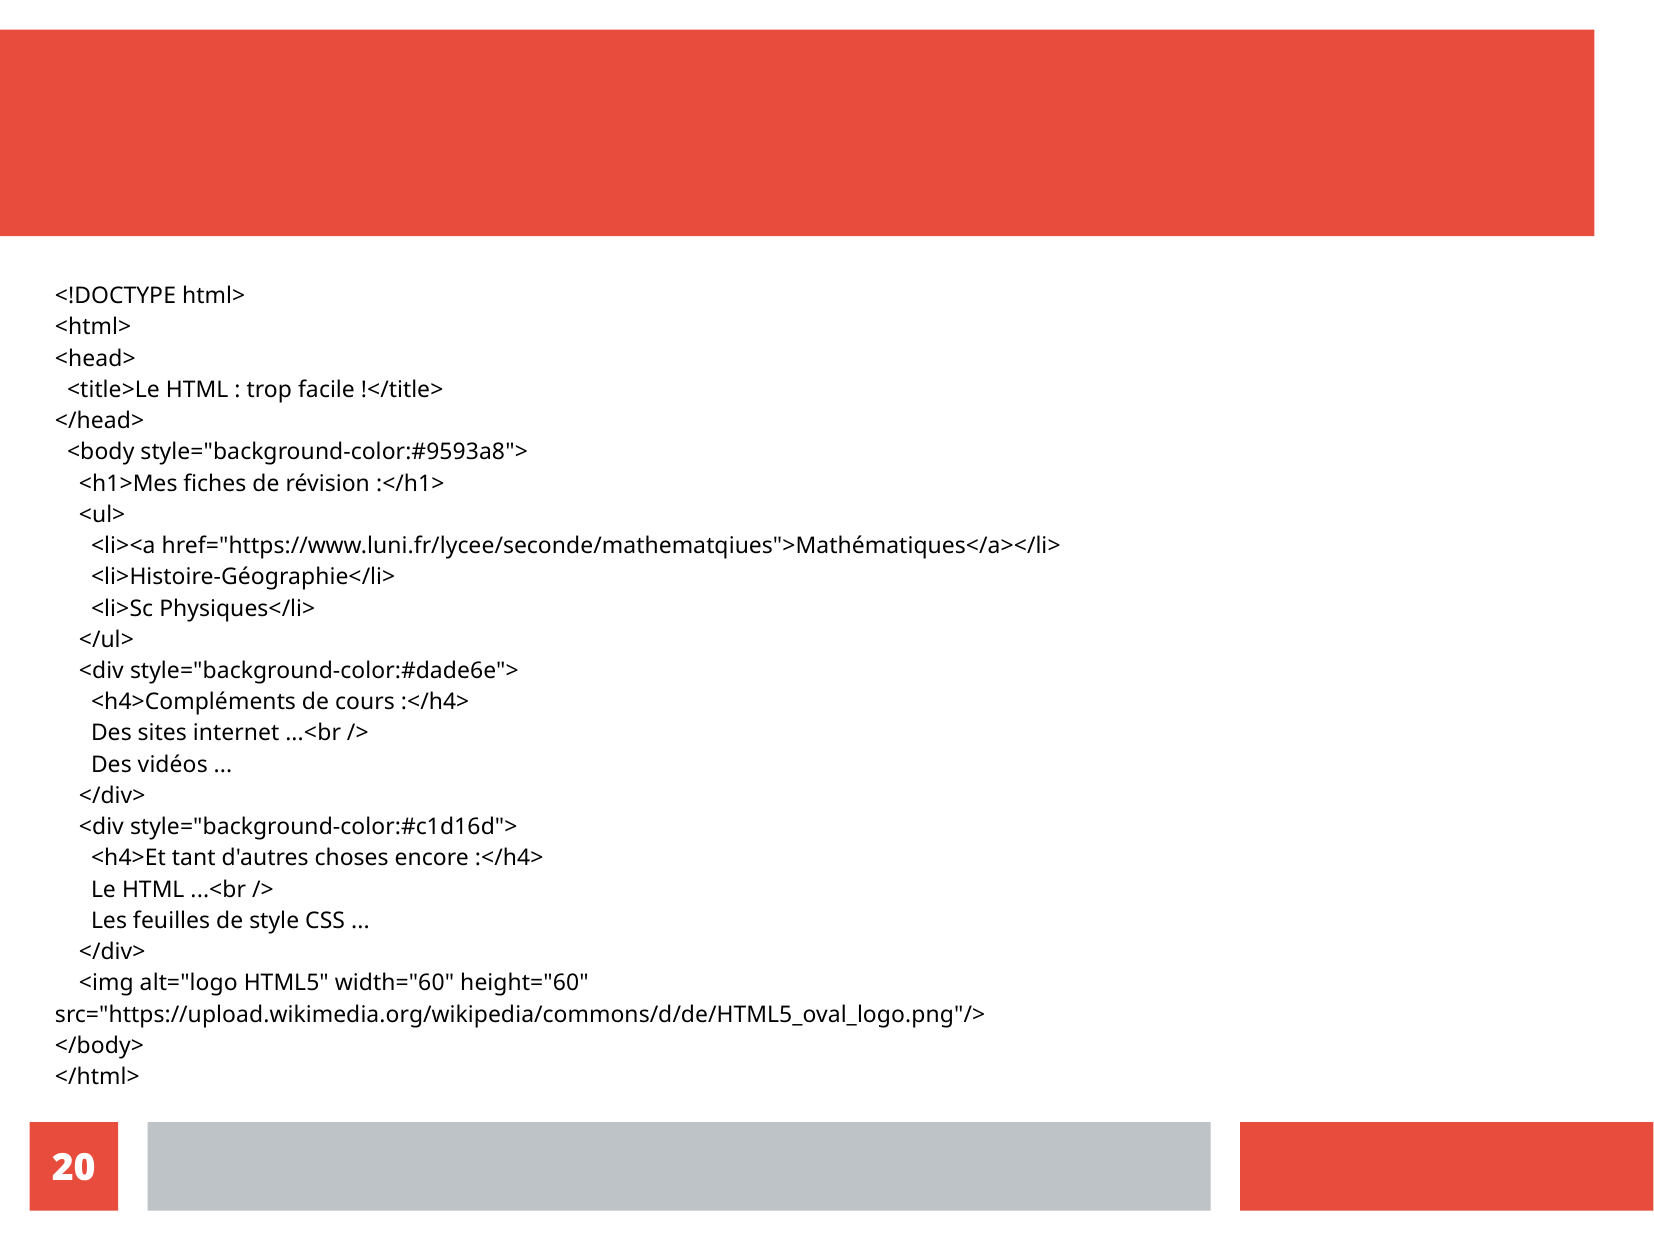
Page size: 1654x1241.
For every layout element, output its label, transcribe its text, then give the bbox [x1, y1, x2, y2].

text_box <!DOCTYPE html> <html> <head> <title>Le HTML : trop facile !</title> </head> <body style="background-color:#9593a8"> <h1>Mes fiches de révision :</h1> <ul> <li><a href="https://www.luni.fr/lycee/seconde/mathematqiues">Mathématiques</a></li> <li>Histoire-Géographie</li> <li>Sc Physiques</li> </ul> <div style="background-color:#dade6e"> <h4>Compléments de cours :</h4> Des sites internet ...<br /> Des vidéos ... </div> <div style="background-color:#c1d16d"> <h4>Et tant d'autres choses encore :</h4> Le HTML ...<br /> Les feuilles de style CSS ... </div> <img alt="logo HTML5" width="60" height="60" src="https://upload.wikimedia.org/wikipedia/commons/d/de/HTML5_oval_logo.png"/> </body> </html> [40, 271, 1528, 1028]
